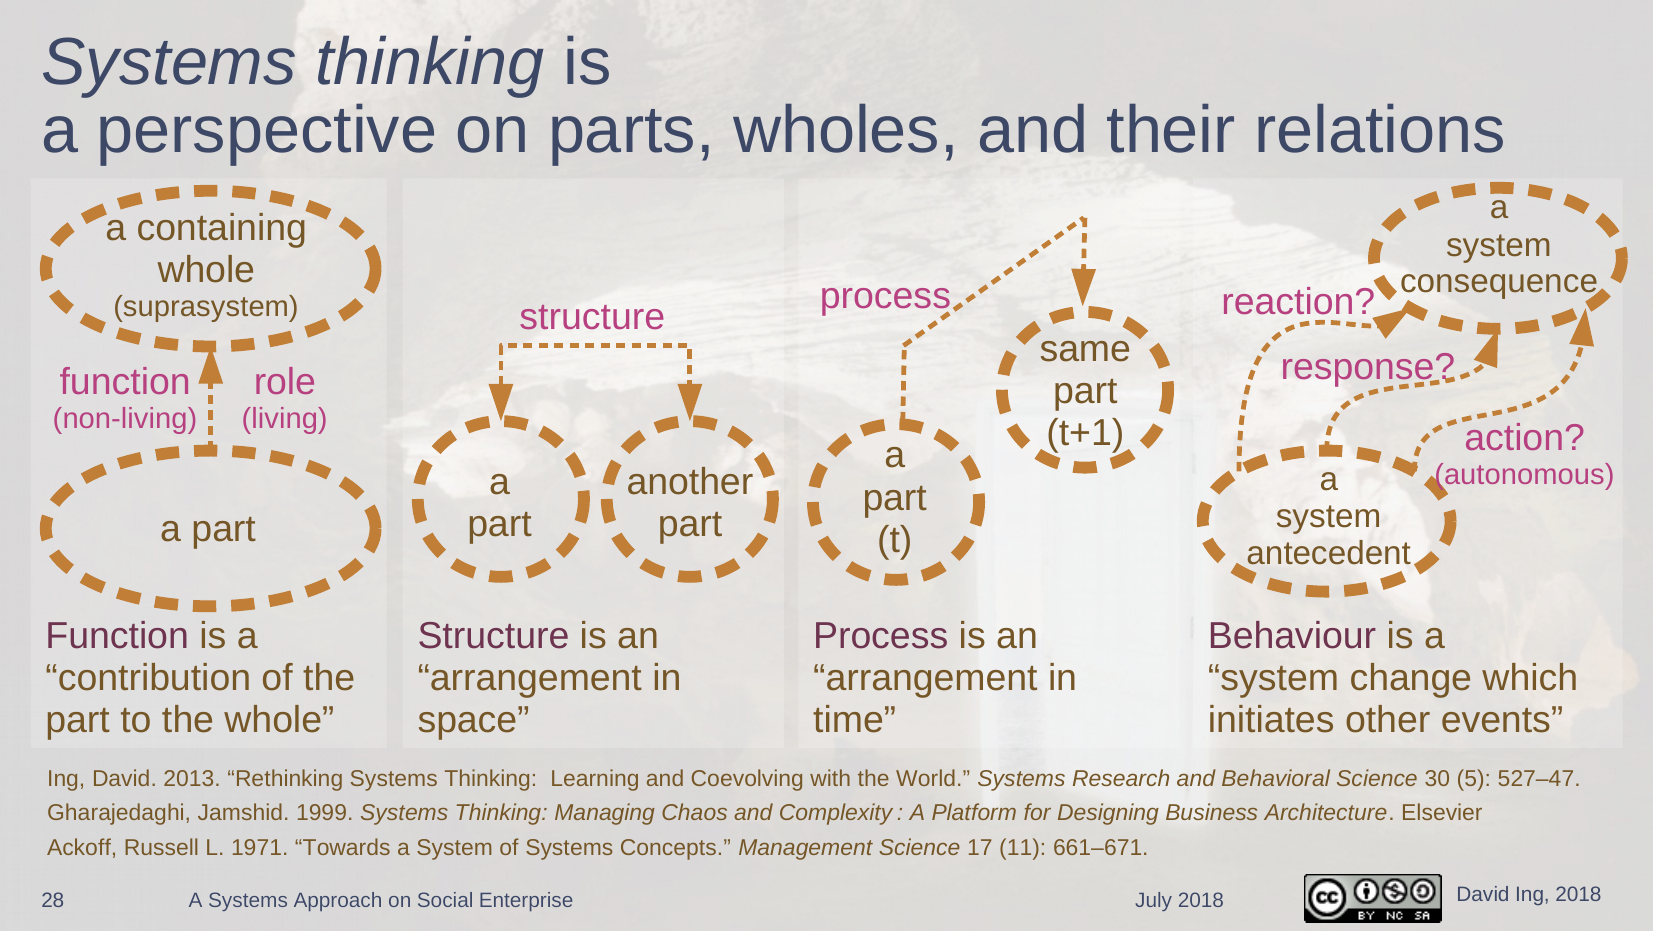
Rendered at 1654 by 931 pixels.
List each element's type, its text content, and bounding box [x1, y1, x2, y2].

text_box a system antecedent [1231, 452, 1428, 579]
picture [1304, 874, 1442, 923]
text_box process [805, 267, 991, 325]
text_box role (living) [226, 352, 368, 443]
text_box same part (t+1) [1024, 320, 1152, 462]
title Systems thinking is a perspective on parts, wholes, and their relations [41, 30, 1613, 166]
text_box Function is a “contribution of the part to the whole” [30, 178, 387, 749]
text_box a part (t) [847, 426, 949, 568]
text_box a containing whole (suprasystem) [90, 199, 336, 332]
text_box Process is an “arrangement in time” [798, 178, 1180, 749]
text_box a part [145, 500, 276, 576]
text_box Behaviour is a “system change which initiates other events” [1193, 178, 1623, 749]
text_box Ing, David. 2013. “Rethinking Systems Thinking: Learning and Coevolving with the World.” Systems Research and Behavioral Science 30 (5): 527–47. Gharajedaghi, Jamshid. 1999. Systems Thinking: Managing Chaos and Complexity : A Platform for Designing Business Architecture. Elsevier Ackoff, Russell L. 1971. “Towards a System of Systems Concepts.” Management Science 17 (11): 661–671. [32, 758, 1613, 868]
text_box function (non-living) [37, 352, 226, 443]
table_cell Pursuits: [0, 0, 1653, 931]
text_box a part [452, 453, 550, 552]
text_box reaction? [1206, 273, 1410, 330]
text_box structure [504, 287, 690, 345]
text_box another part [611, 453, 774, 553]
text_box a system consequence [1385, 181, 1614, 308]
text_box Structure is an “arrangement in space” [402, 178, 785, 749]
text_box response? [1265, 338, 1482, 395]
text_box action? (autonomous) [1419, 408, 1636, 508]
